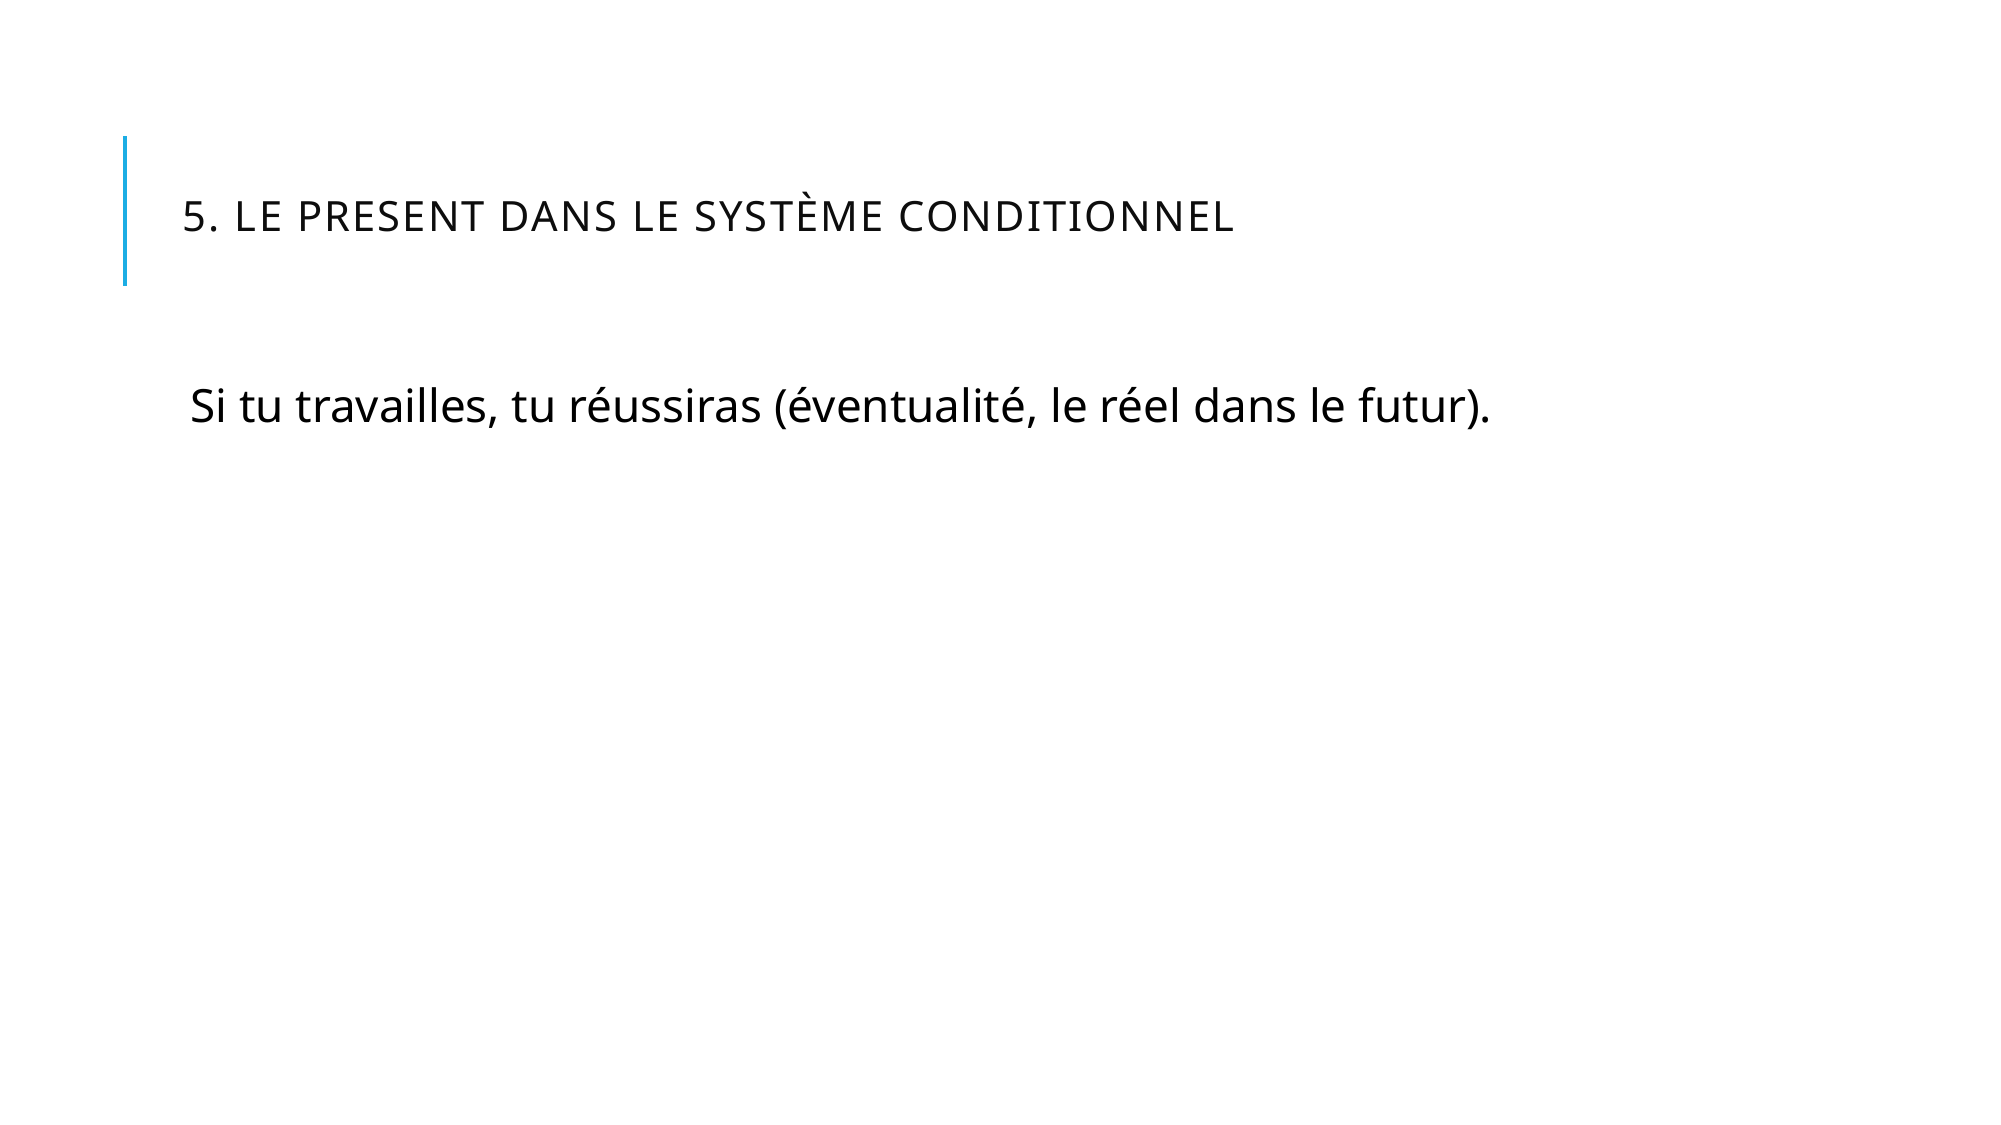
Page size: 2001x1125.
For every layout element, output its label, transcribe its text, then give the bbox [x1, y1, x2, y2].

list Si tu travailles, tu réussiras (éventualité, le réel dans le futur). [168, 375, 1763, 1036]
title 5. LE PRESENT DANS LE SYSTÈME CONDITIONNEL [168, 96, 1763, 343]
